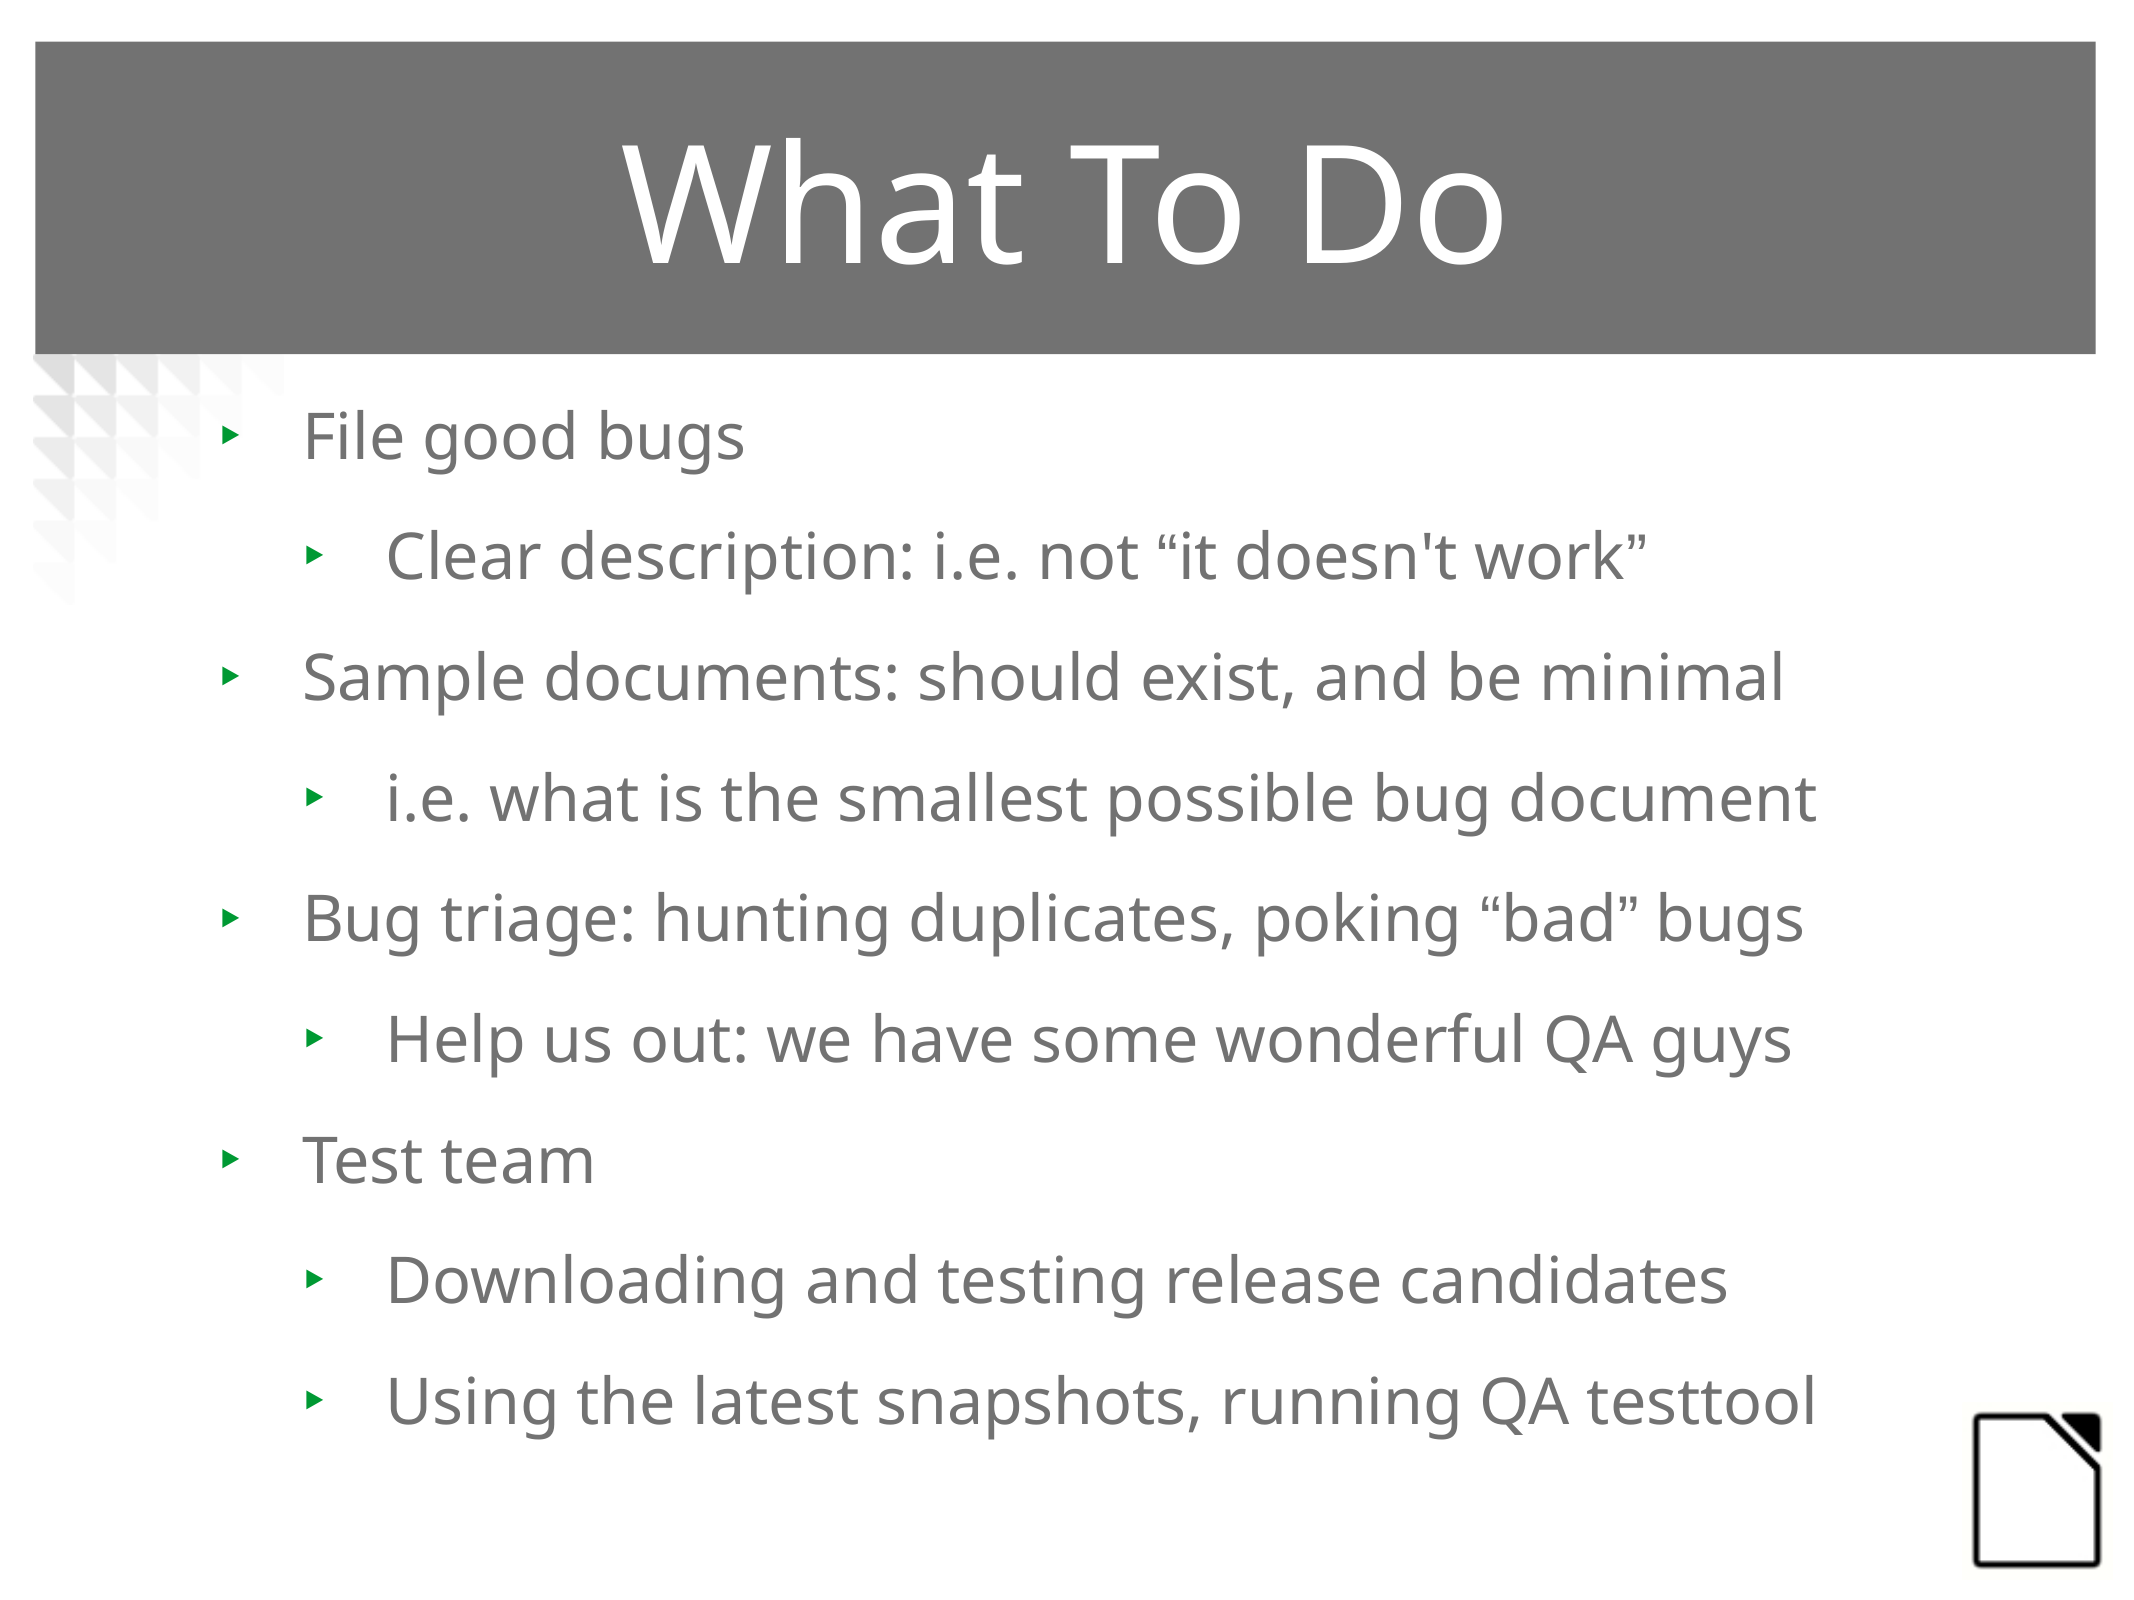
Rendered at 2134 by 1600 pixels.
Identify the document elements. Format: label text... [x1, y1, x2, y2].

picture [33, 354, 284, 605]
list File good bugs Clear description: i.e. not “it doesn't work” Sample documents: should exist, and be minimal i.e. what is the smallest possible bug document Bug triage: hunting duplicates, poking “bad” bugs Help us out: we have some wonderful QA guys Test team Downloading and testing release candidates Using the latest snapshots, running QA testtool [208, 375, 1925, 1467]
picture [1962, 1402, 2113, 1580]
title What To Do [35, 41, 2096, 355]
